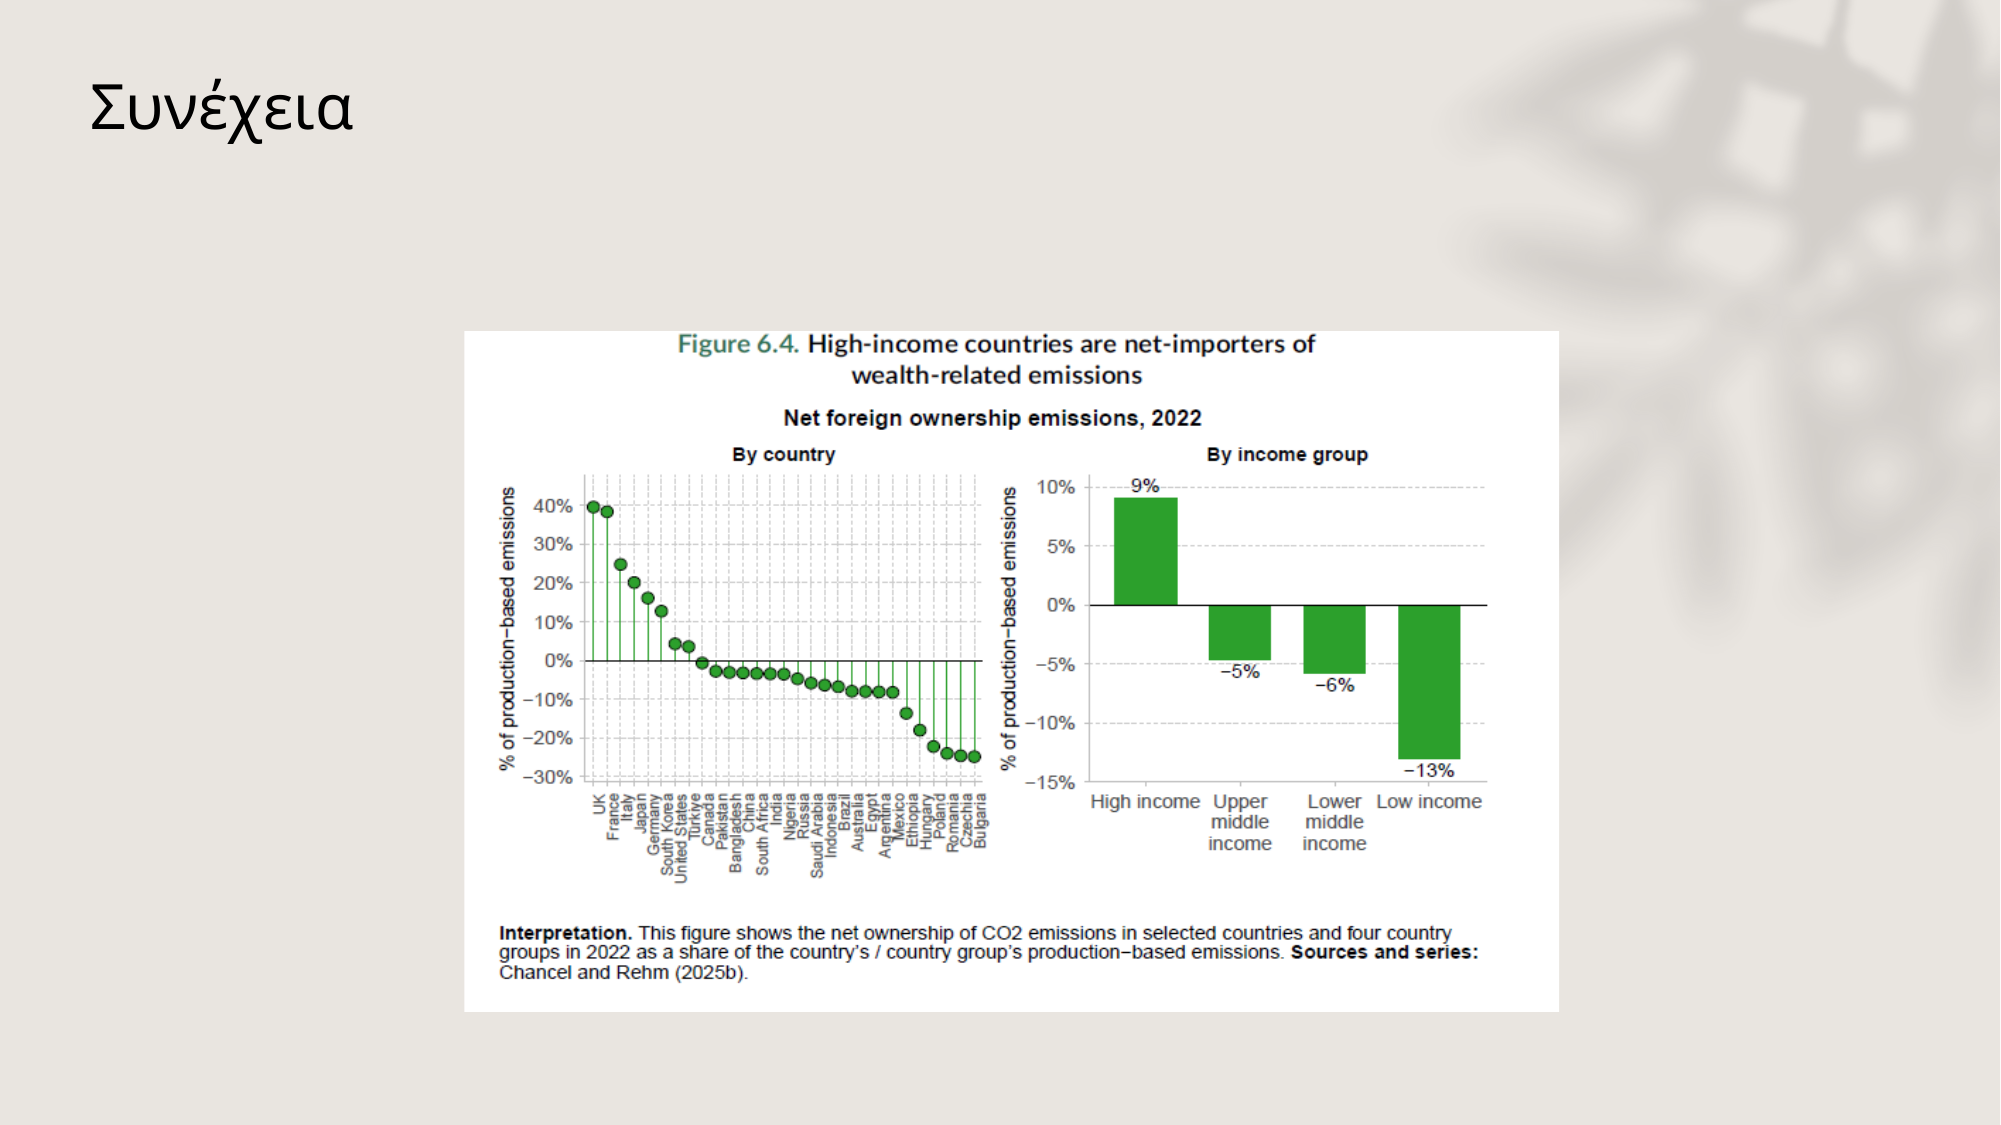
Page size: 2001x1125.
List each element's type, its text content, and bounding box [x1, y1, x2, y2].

picture [464, 331, 1560, 1012]
title Συνέχεια [75, 60, 1863, 150]
